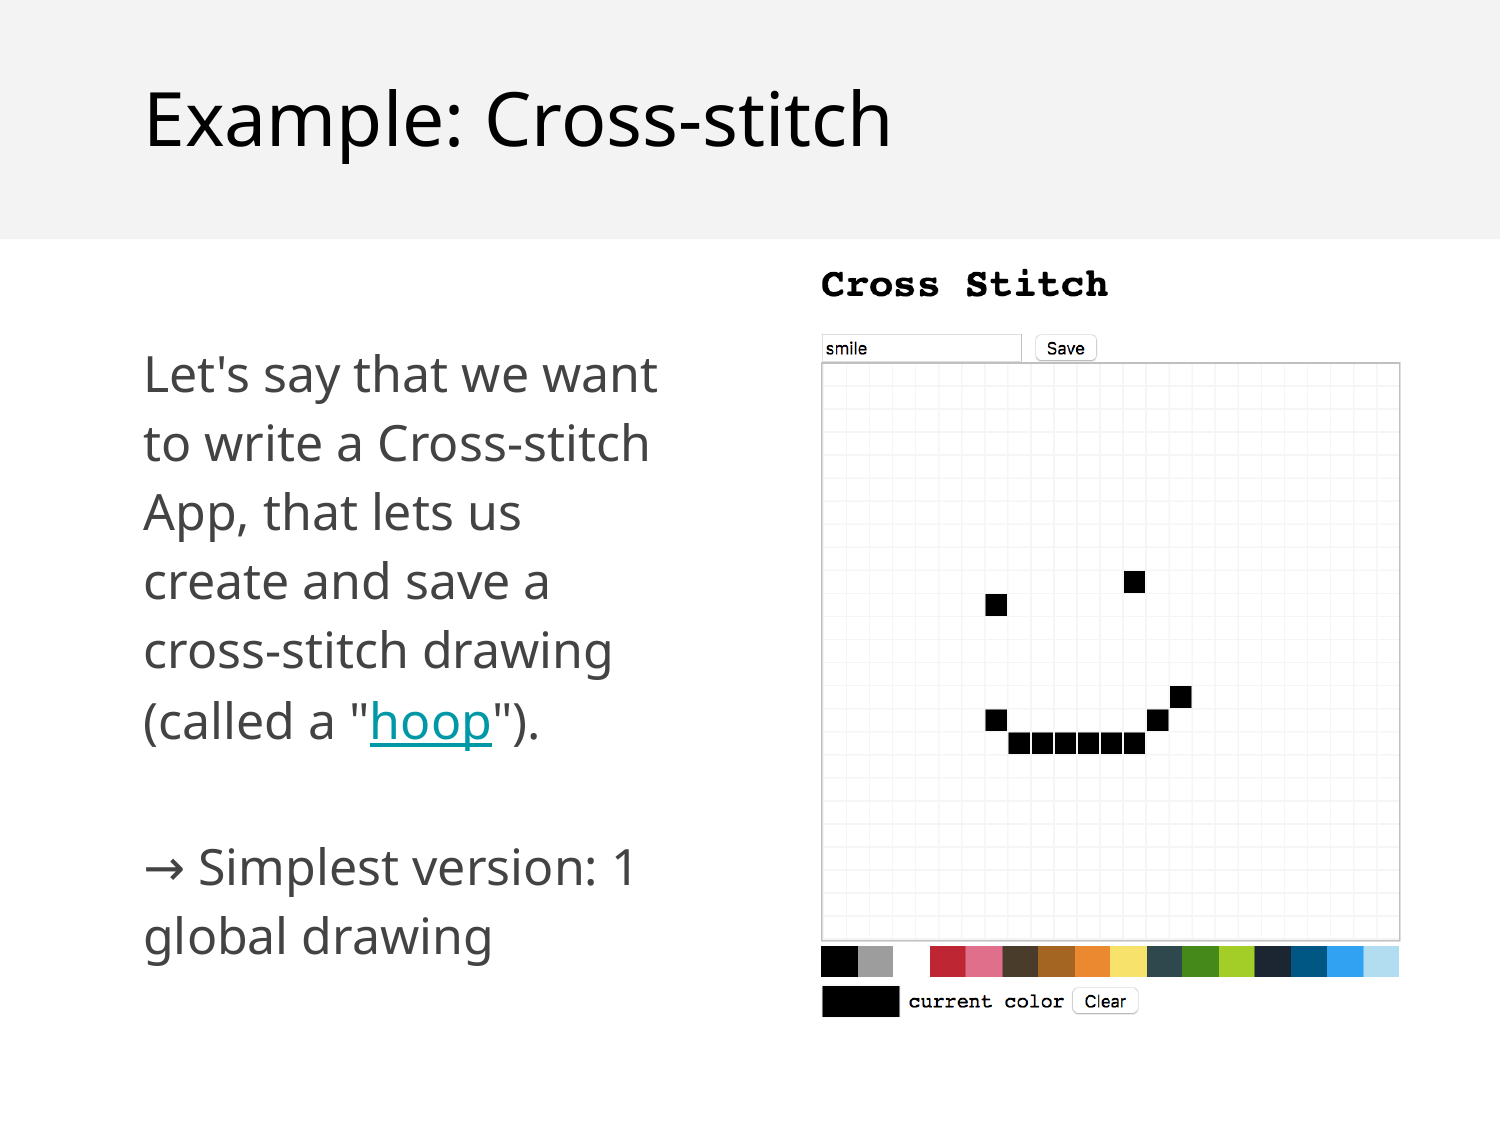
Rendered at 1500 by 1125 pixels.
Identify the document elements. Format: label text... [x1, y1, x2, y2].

list Let's say that we want to write a Cross-stitch App, that lets us create and save a cross-stitch drawing (called a "hoop"). → Simplest version: 1 global drawing [128, 318, 690, 1004]
title Example: Cross-stitch [128, 56, 1372, 183]
picture [813, 245, 1437, 1064]
